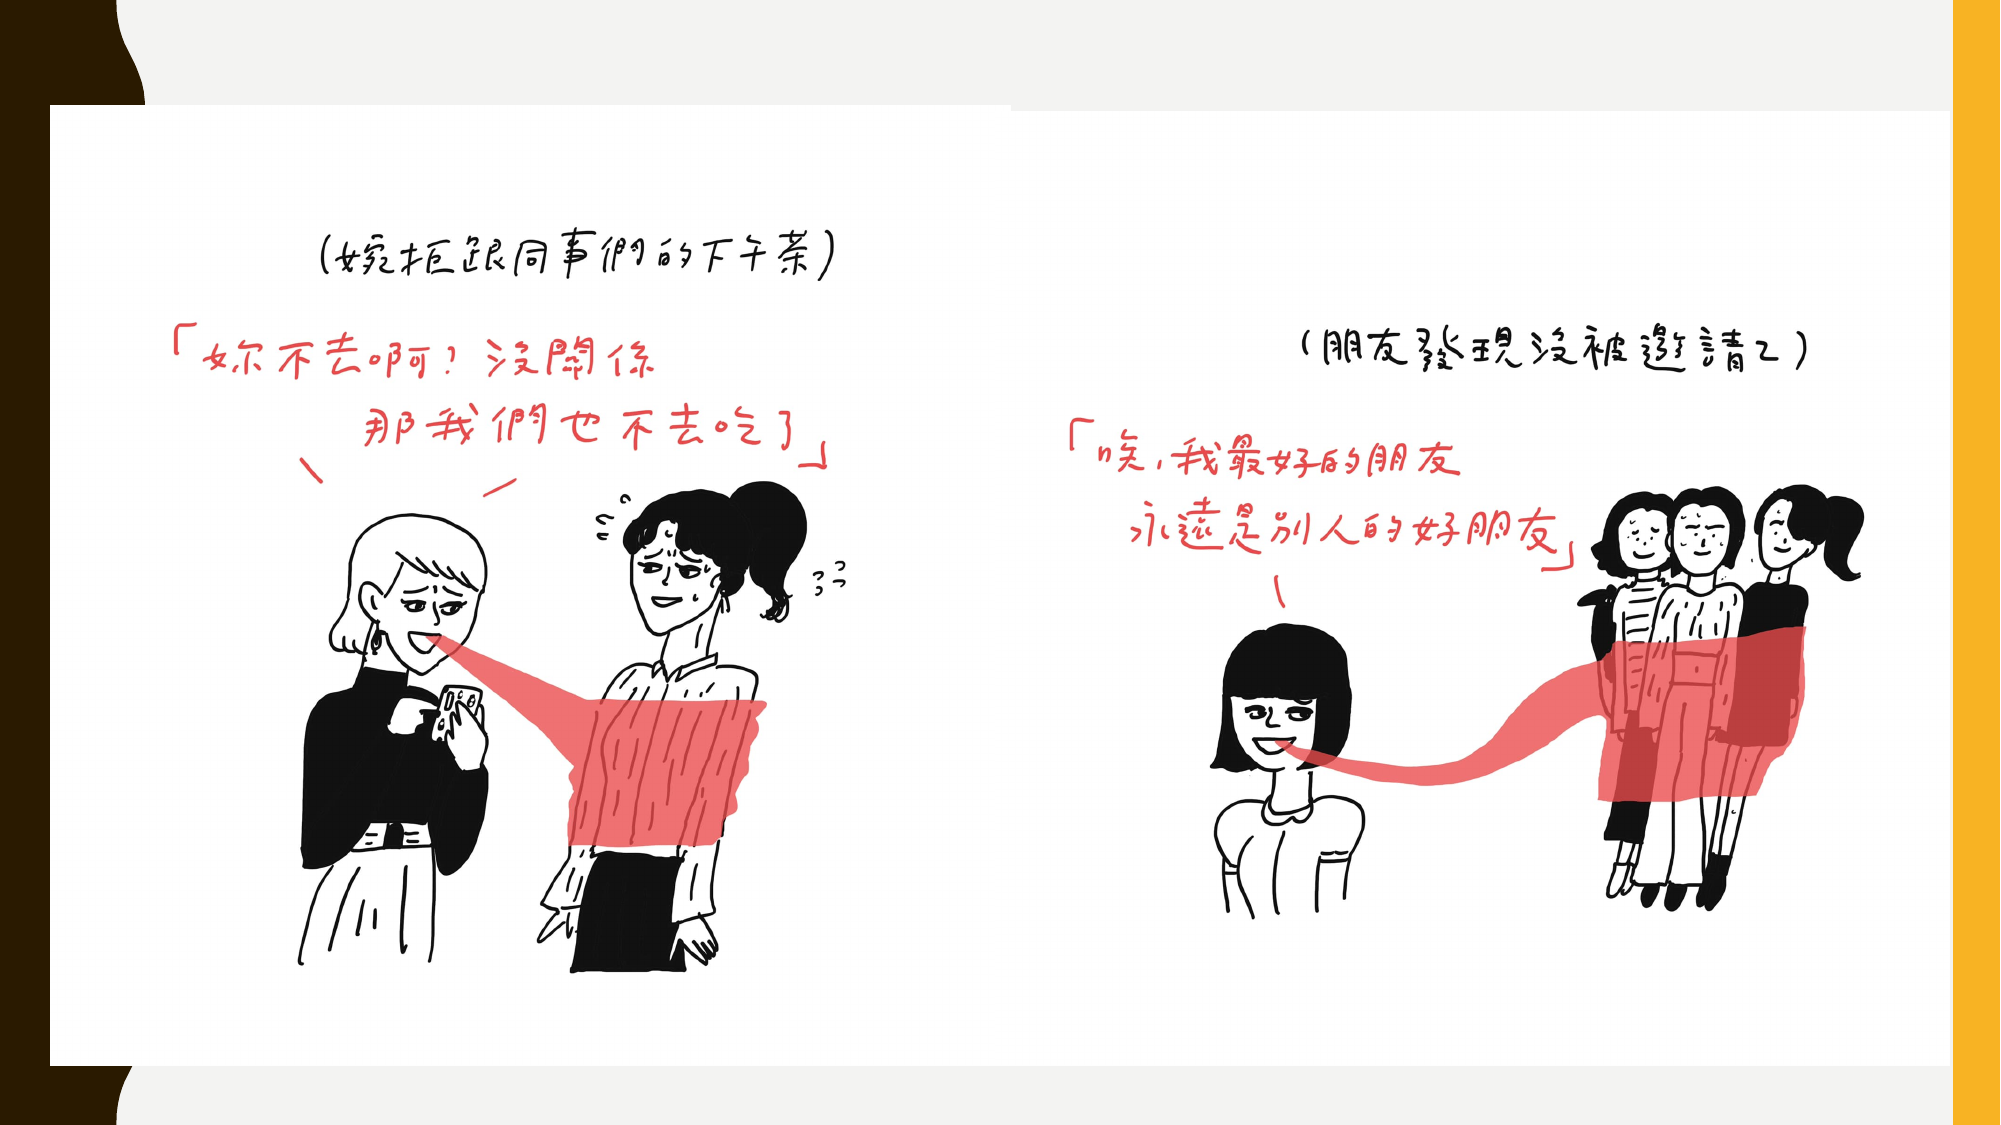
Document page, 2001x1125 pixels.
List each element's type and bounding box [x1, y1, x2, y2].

picture [50, 105, 1950, 1066]
